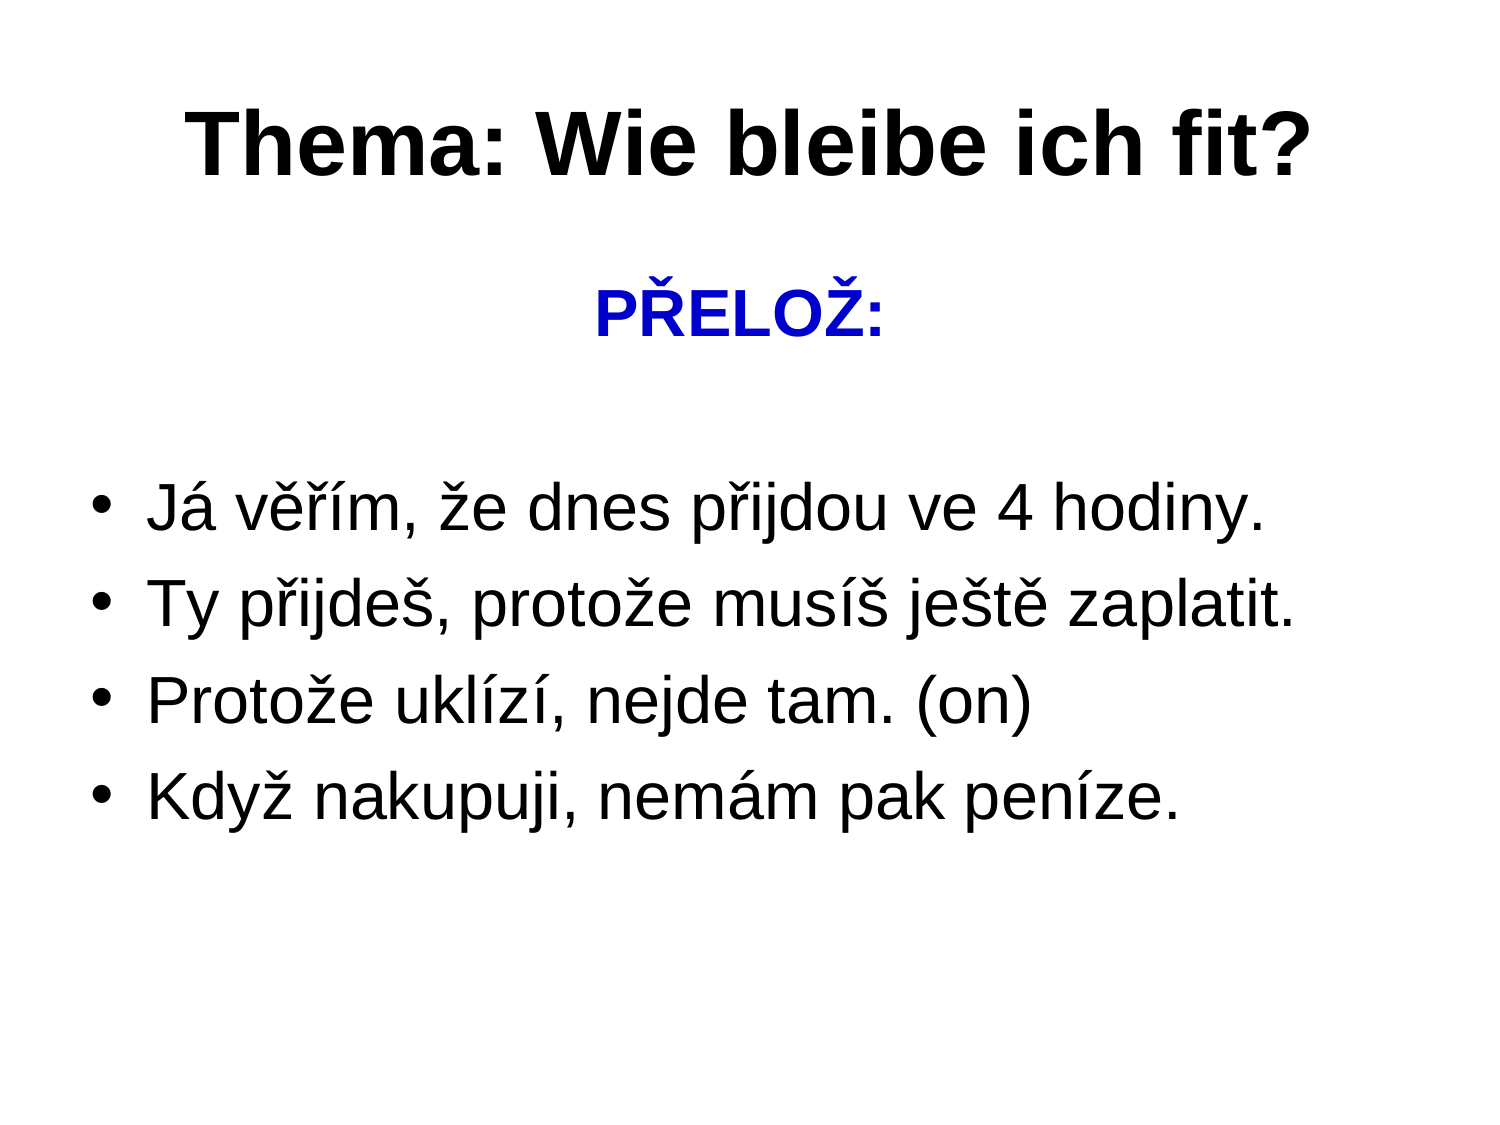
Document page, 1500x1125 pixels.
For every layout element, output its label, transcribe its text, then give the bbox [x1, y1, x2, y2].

list PŘELOŽ: Já věřím, že dnes přijdou ve 4 hodiny. Ty přijdeš, protože musíš ještě zaplatit. Protože uklízí, nejde tam. (on) Když nakupuji, nemám pak peníze. [75, 262, 1426, 1006]
title Thema: Wie bleibe ich fit? [75, 45, 1426, 233]
